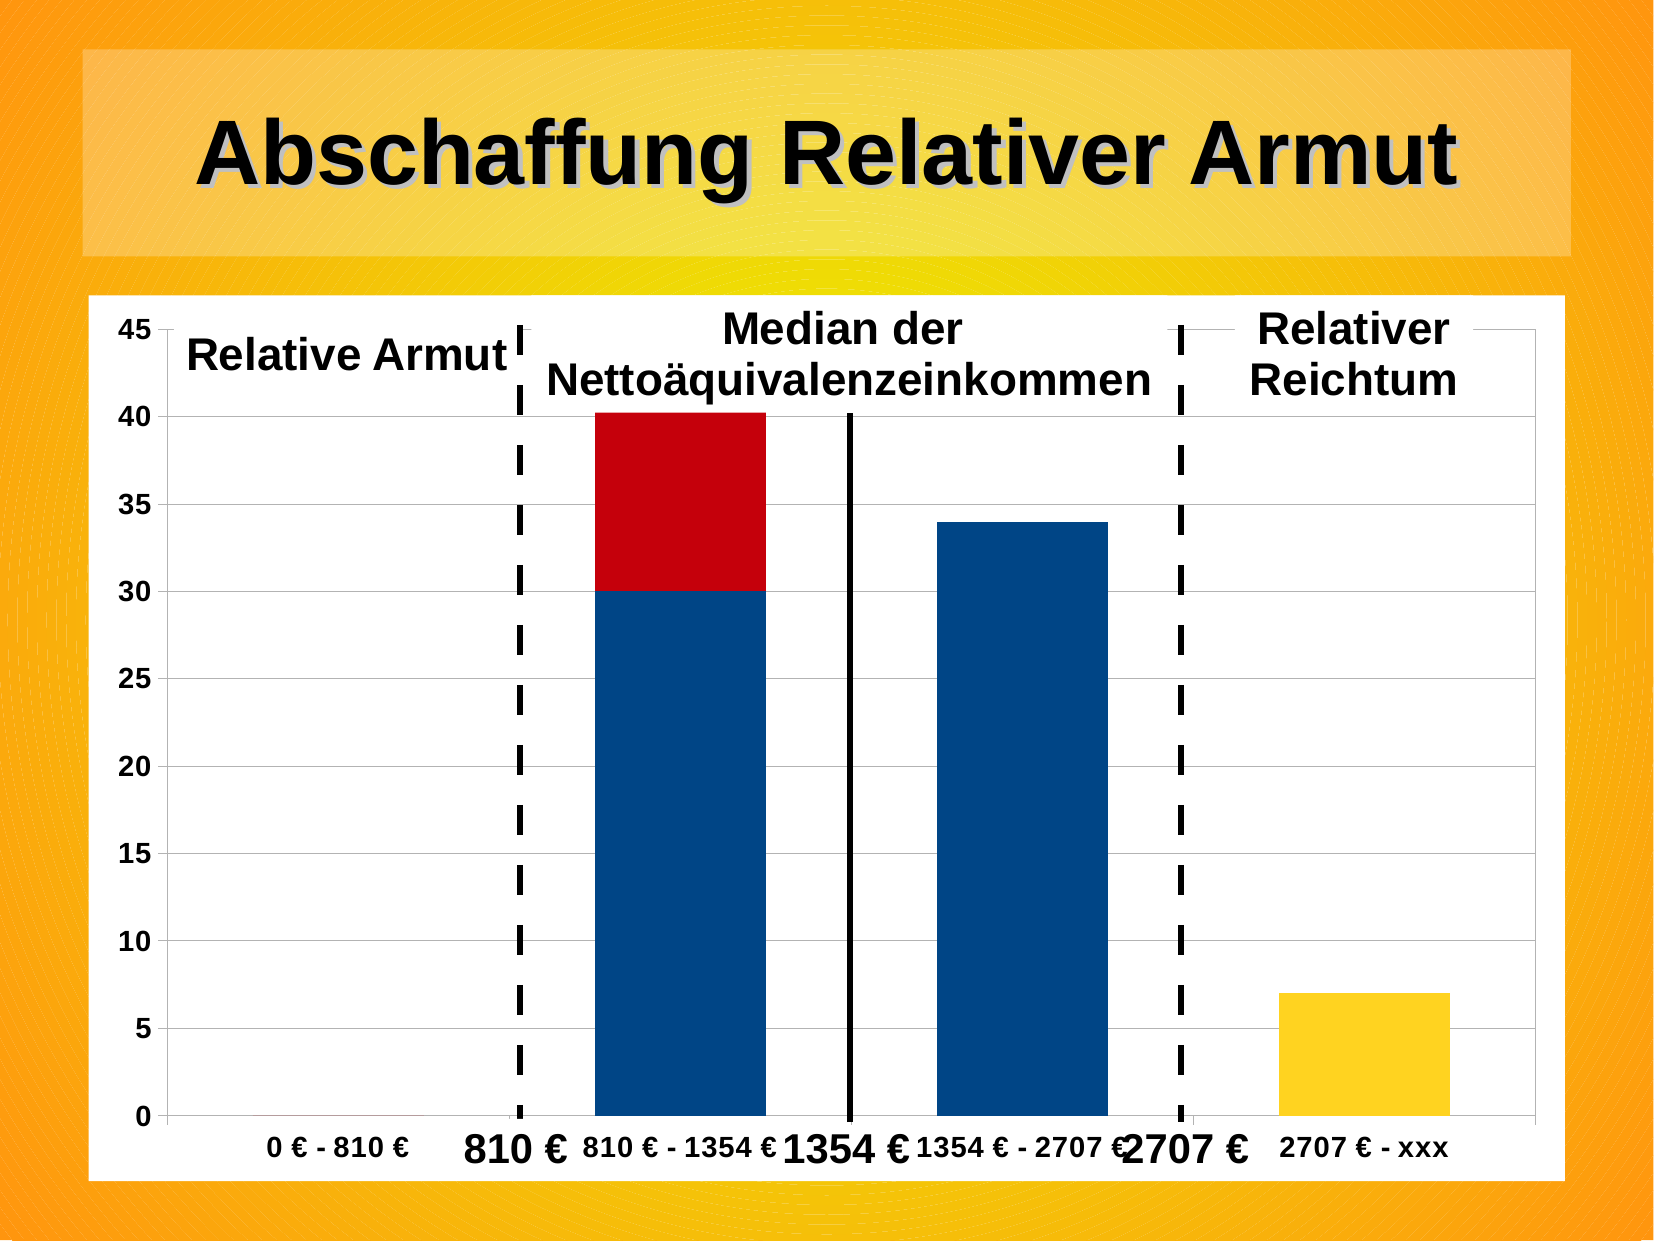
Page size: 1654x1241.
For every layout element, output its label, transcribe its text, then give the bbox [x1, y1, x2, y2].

text_box Relative Armut [171, 321, 523, 388]
title Abschaffung Relativer Armut [82, 49, 1571, 257]
text_box 2707 € [1106, 1118, 1265, 1181]
chart [88, 295, 1565, 1182]
text_box 1354 € [767, 1118, 926, 1181]
text_box Relativer Reichtum [1234, 295, 1474, 413]
text_box Median der Nettoäquivalenzeinkommen [531, 295, 1168, 413]
text_box 810 € [448, 1118, 583, 1181]
